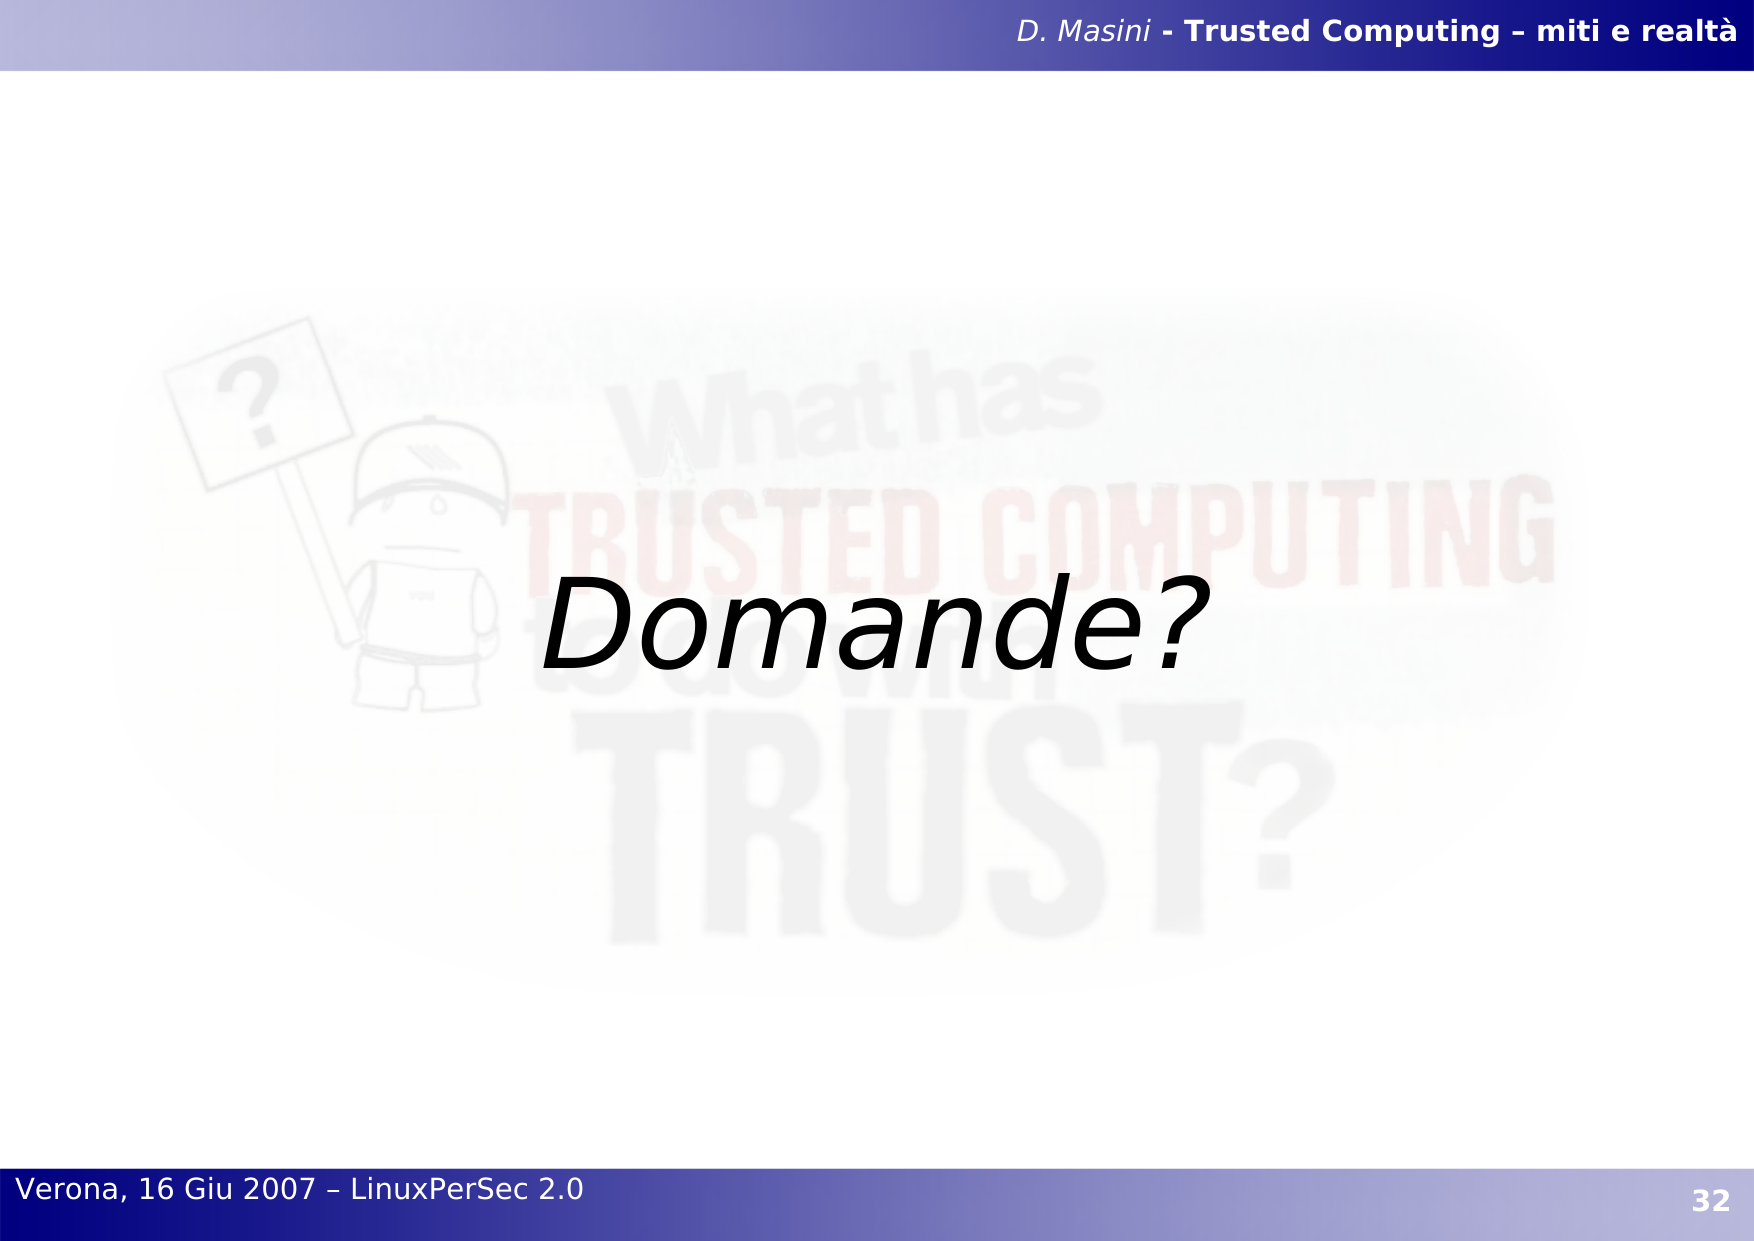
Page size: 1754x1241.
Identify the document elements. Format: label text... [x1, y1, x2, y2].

text_box Domande? [87, 144, 1667, 1108]
picture [0, 0, 1754, 1241]
